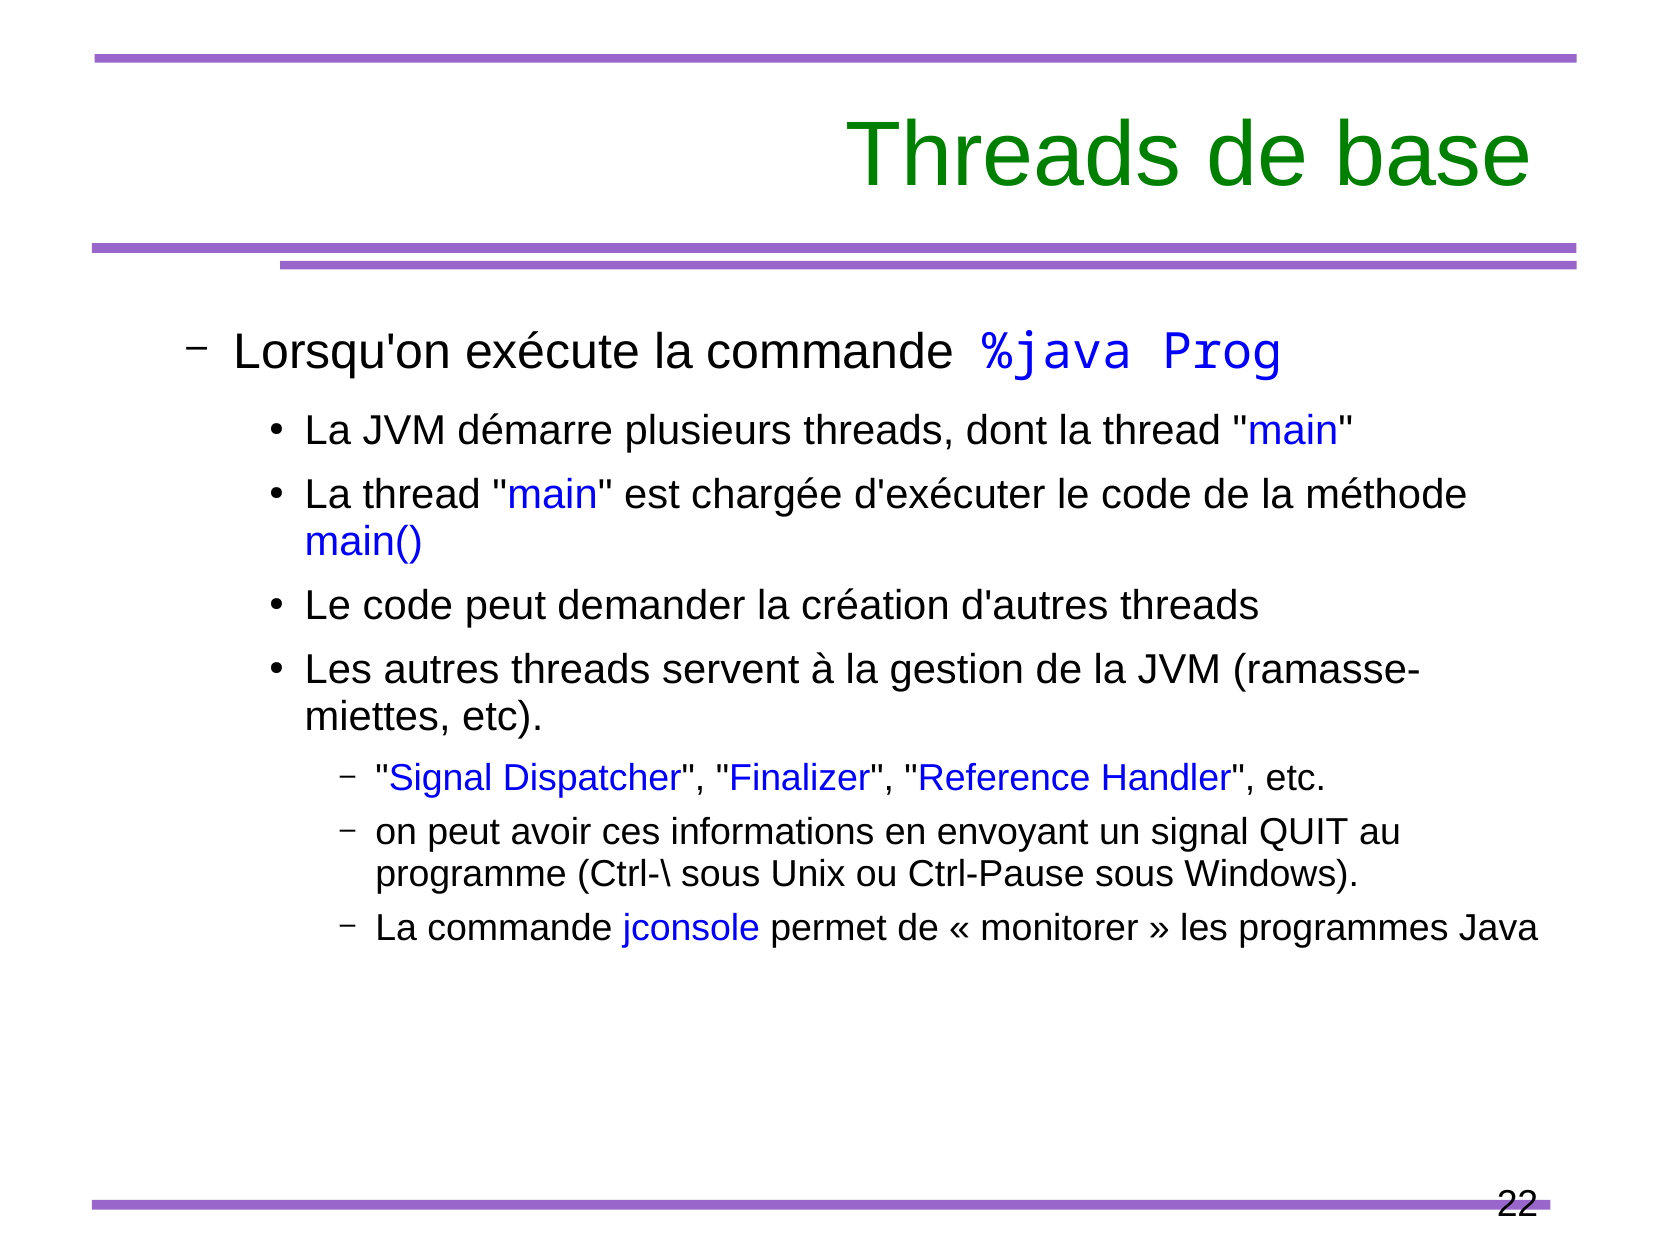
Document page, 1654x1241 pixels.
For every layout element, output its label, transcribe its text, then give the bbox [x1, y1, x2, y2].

list Lorsqu'on exécute la commande %java Prog La JVM démarre plusieurs threads, dont la thread "main" La thread "main" est chargée d'exécuter le code de la méthode main() Le code peut demander la création d'autres threads Les autres threads servent à la gestion de la JVM (ramasse-miettes, etc). "Signal Dispatcher", "Finalizer", "Reference Handler", etc. on peut avoir ces informations en envoyant un signal QUIT au programme (Ctrl-\ sous Unix ou Ctrl-Pause sous Windows). La commande jconsole permet de « monitorer » les programmes Java [92, 315, 1563, 1163]
title Threads de base [121, 49, 1534, 257]
